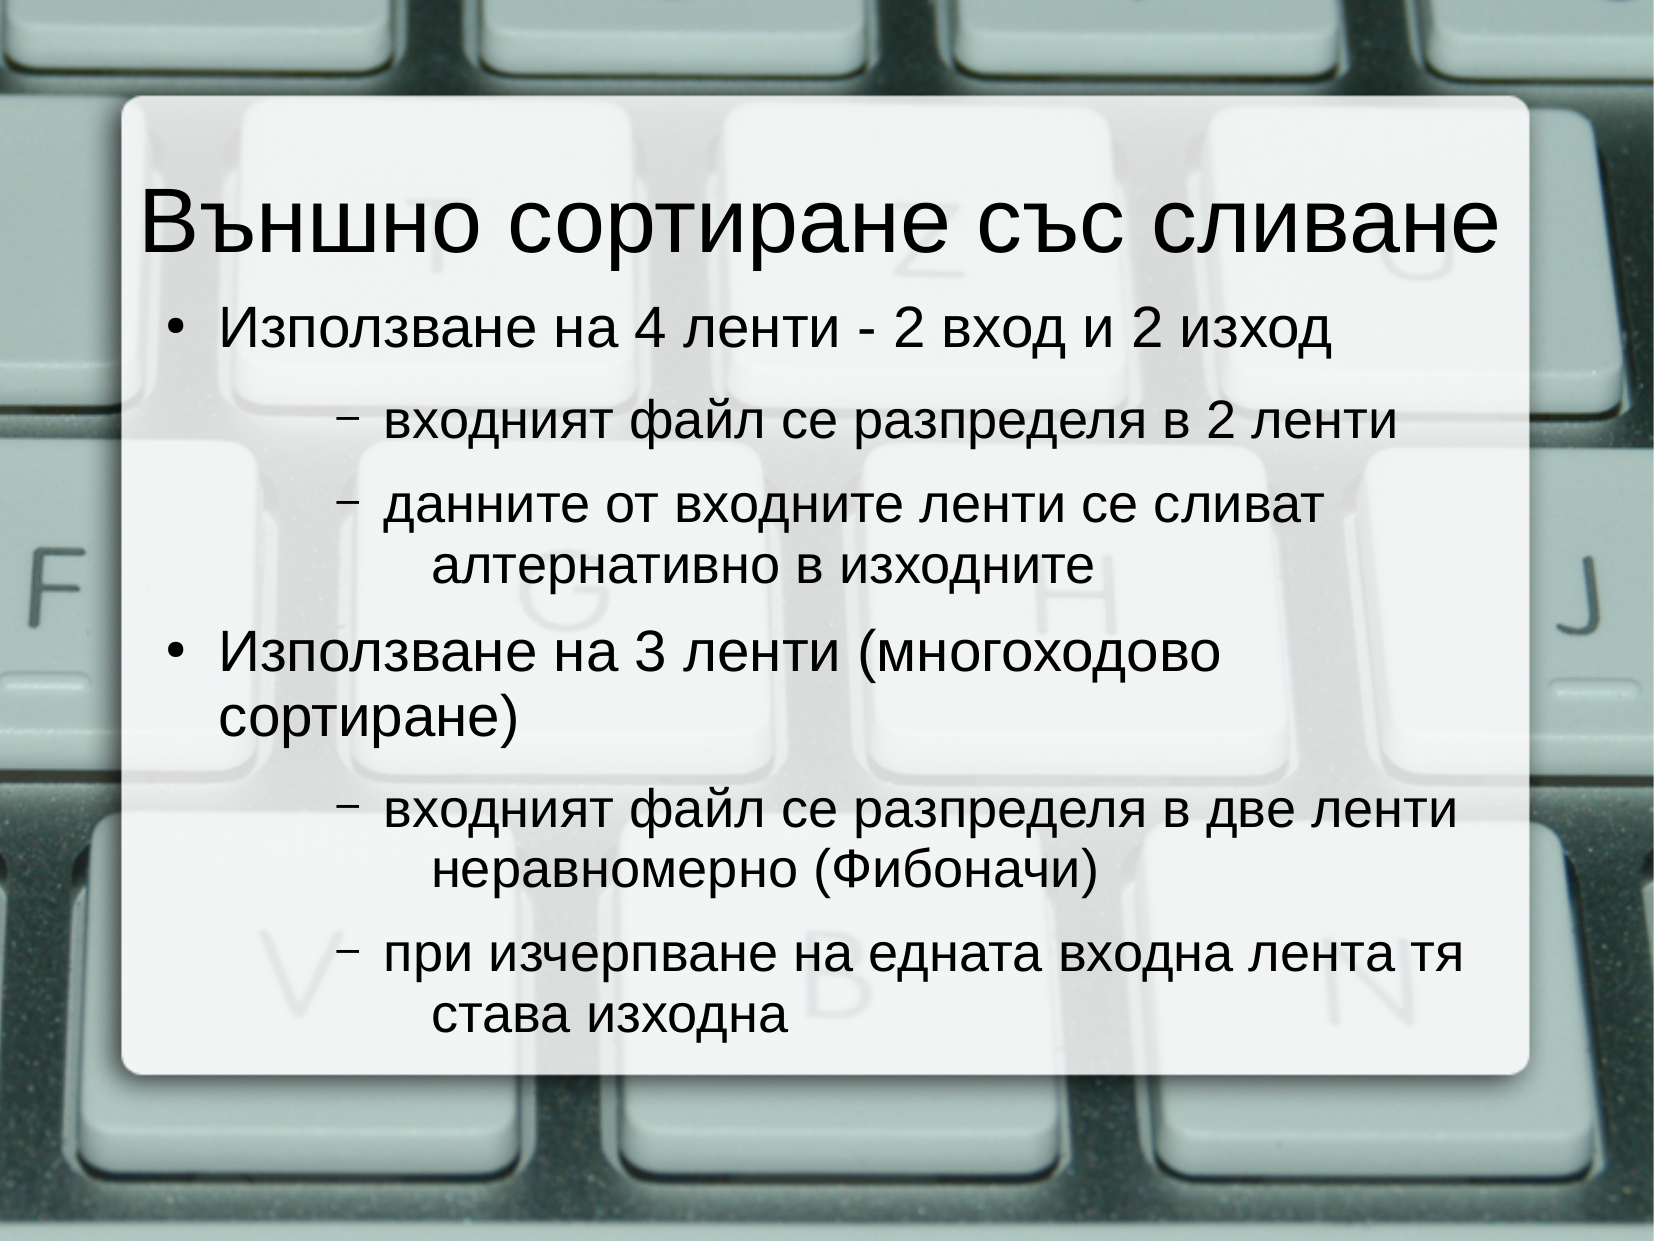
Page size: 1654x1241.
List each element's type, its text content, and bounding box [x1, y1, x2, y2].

list Използване на 4 ленти - 2 вход и 2 изход входният файл се разпределя в 2 ленти данните от входните ленти се сливат алтернативно в изходните Използване на 3 ленти (многоходово сортиране) входният файл се разпределя в две ленти неравномерно (Фибоначи) при изчерпване на едната входна лента тя става изходна [147, 295, 1506, 1044]
picture [0, 0, 1654, 1241]
title Външно сортиране със сливане [135, 117, 1506, 325]
